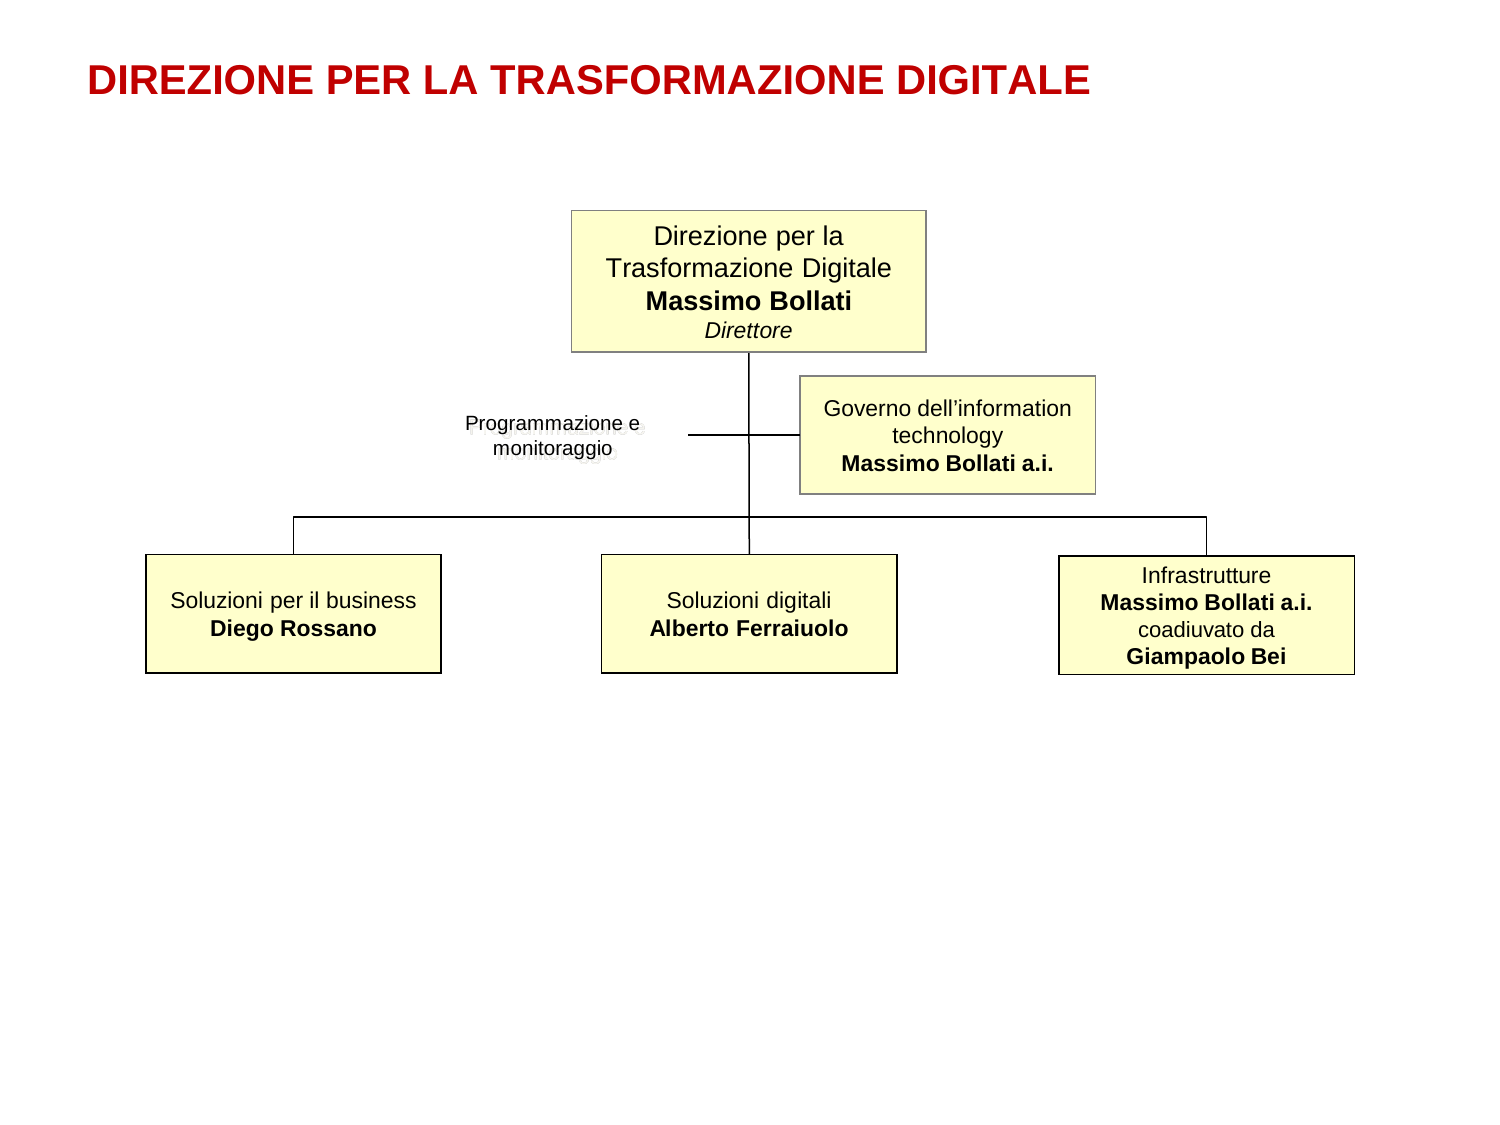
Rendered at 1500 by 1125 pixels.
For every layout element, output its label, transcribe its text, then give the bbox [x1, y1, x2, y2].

picture [144, 209, 1355, 684]
text_box DIREZIONE PER LA TRASFORMAZIONE DIGITALE [72, 45, 1462, 128]
